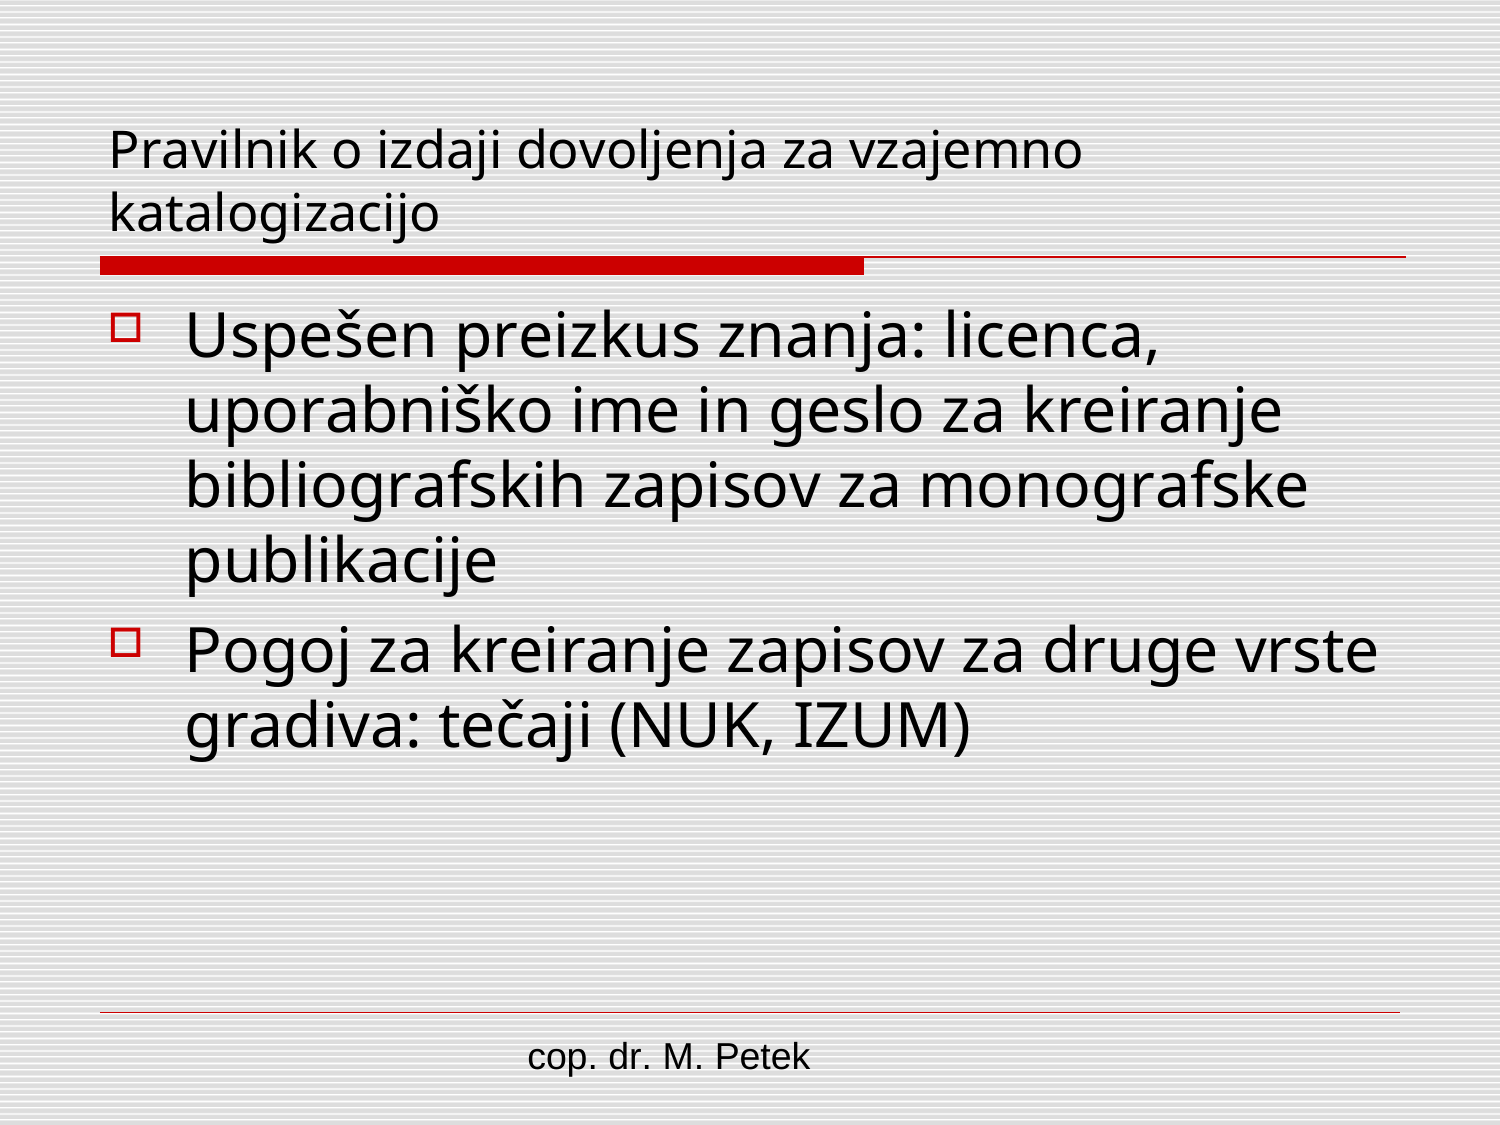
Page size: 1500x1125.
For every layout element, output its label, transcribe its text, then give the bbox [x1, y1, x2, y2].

list Uspešen preizkus znanja: licenca, uporabniško ime in geslo za kreiranje bibliografskih zapisov za monografske publikacije Pogoj za kreiranje zapisov za druge vrste gradiva: tečaji (NUK, IZUM) [92, 287, 1406, 988]
picture [0, 0, 1500, 1125]
title Pravilnik o izdaji dovoljenja za vzajemno katalogizacijo [94, 49, 1407, 250]
